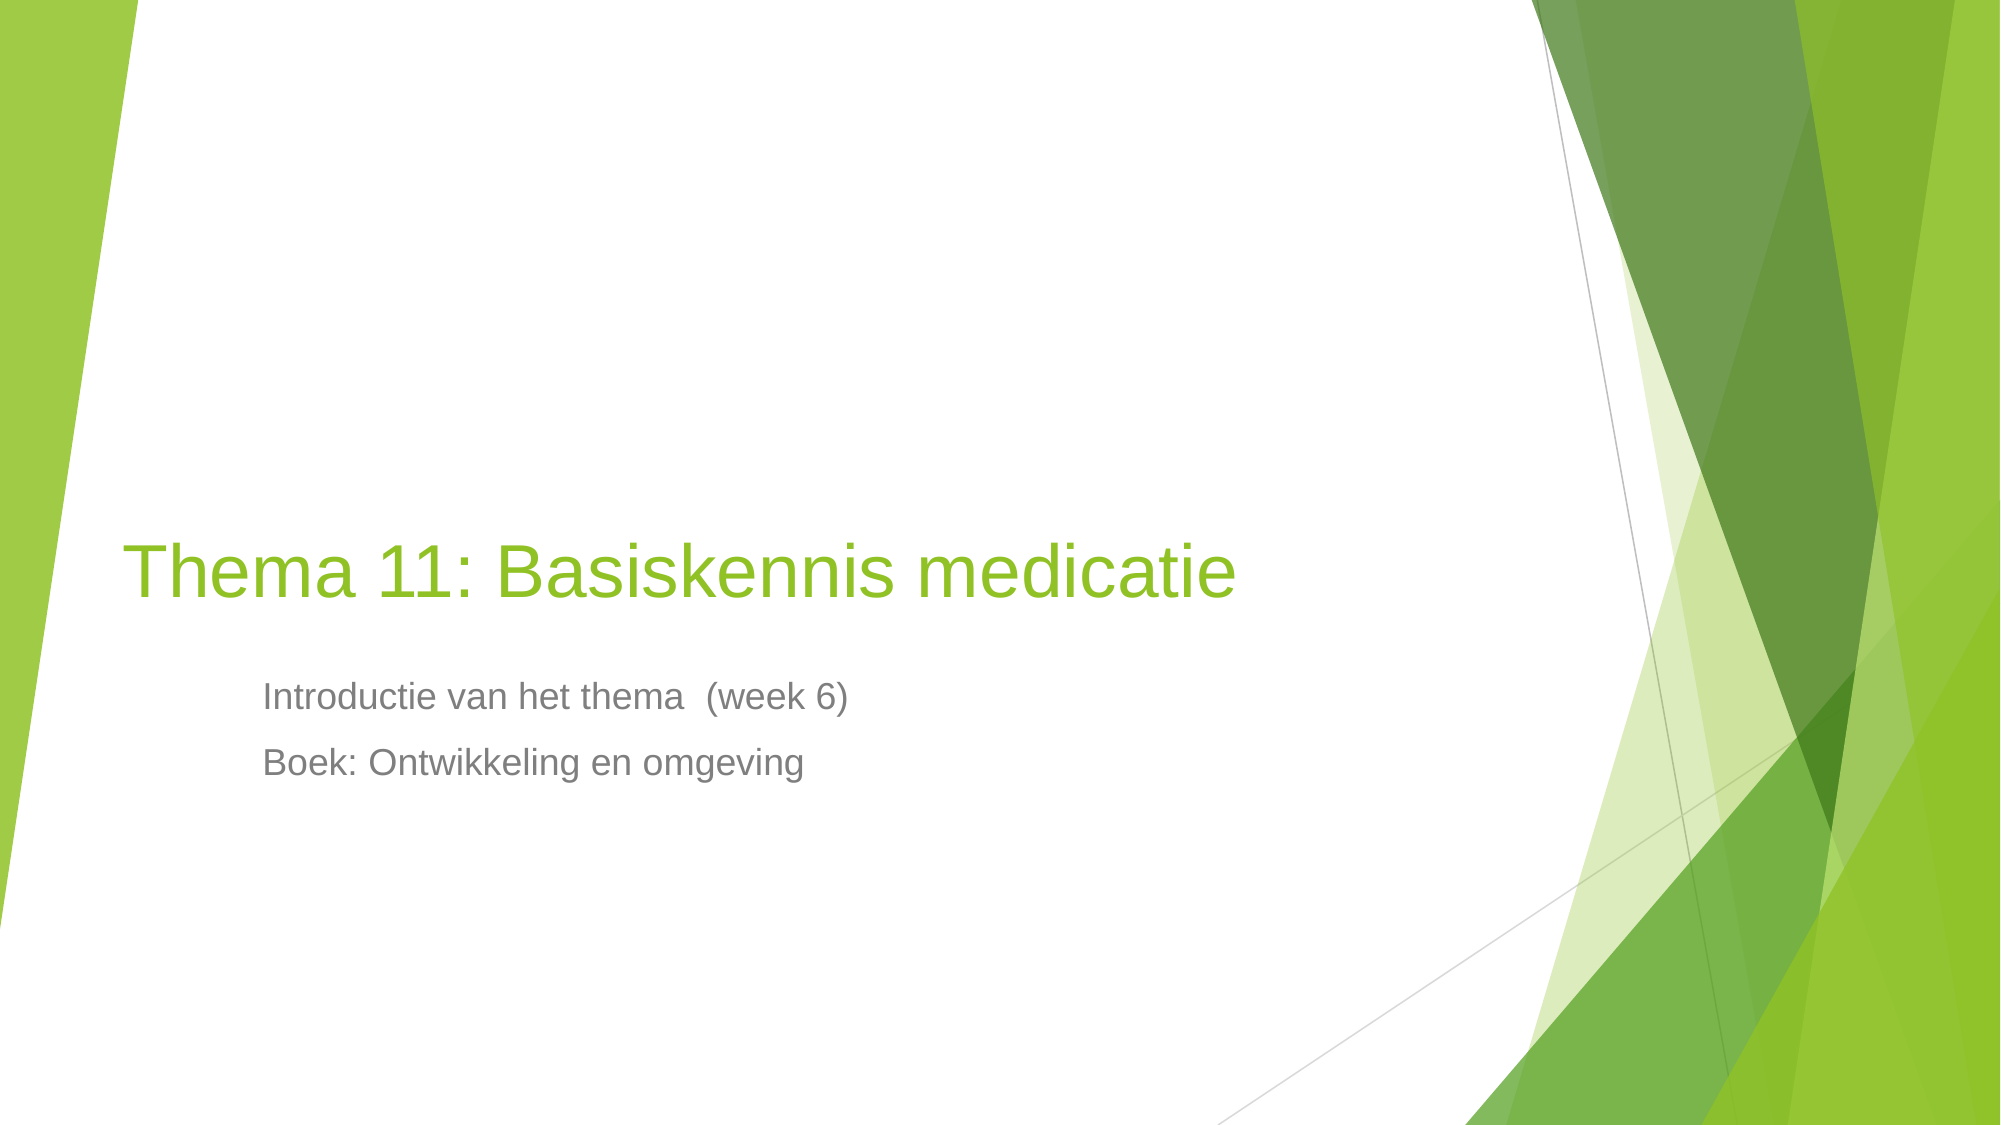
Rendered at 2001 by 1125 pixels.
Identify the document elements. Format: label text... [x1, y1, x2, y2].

subtitle Introductie van het thema (week 6) Boek: Ontwikkeling en omgeving [247, 664, 1522, 845]
title Thema 11: Basiskennis medicatie [107, 394, 1382, 665]
